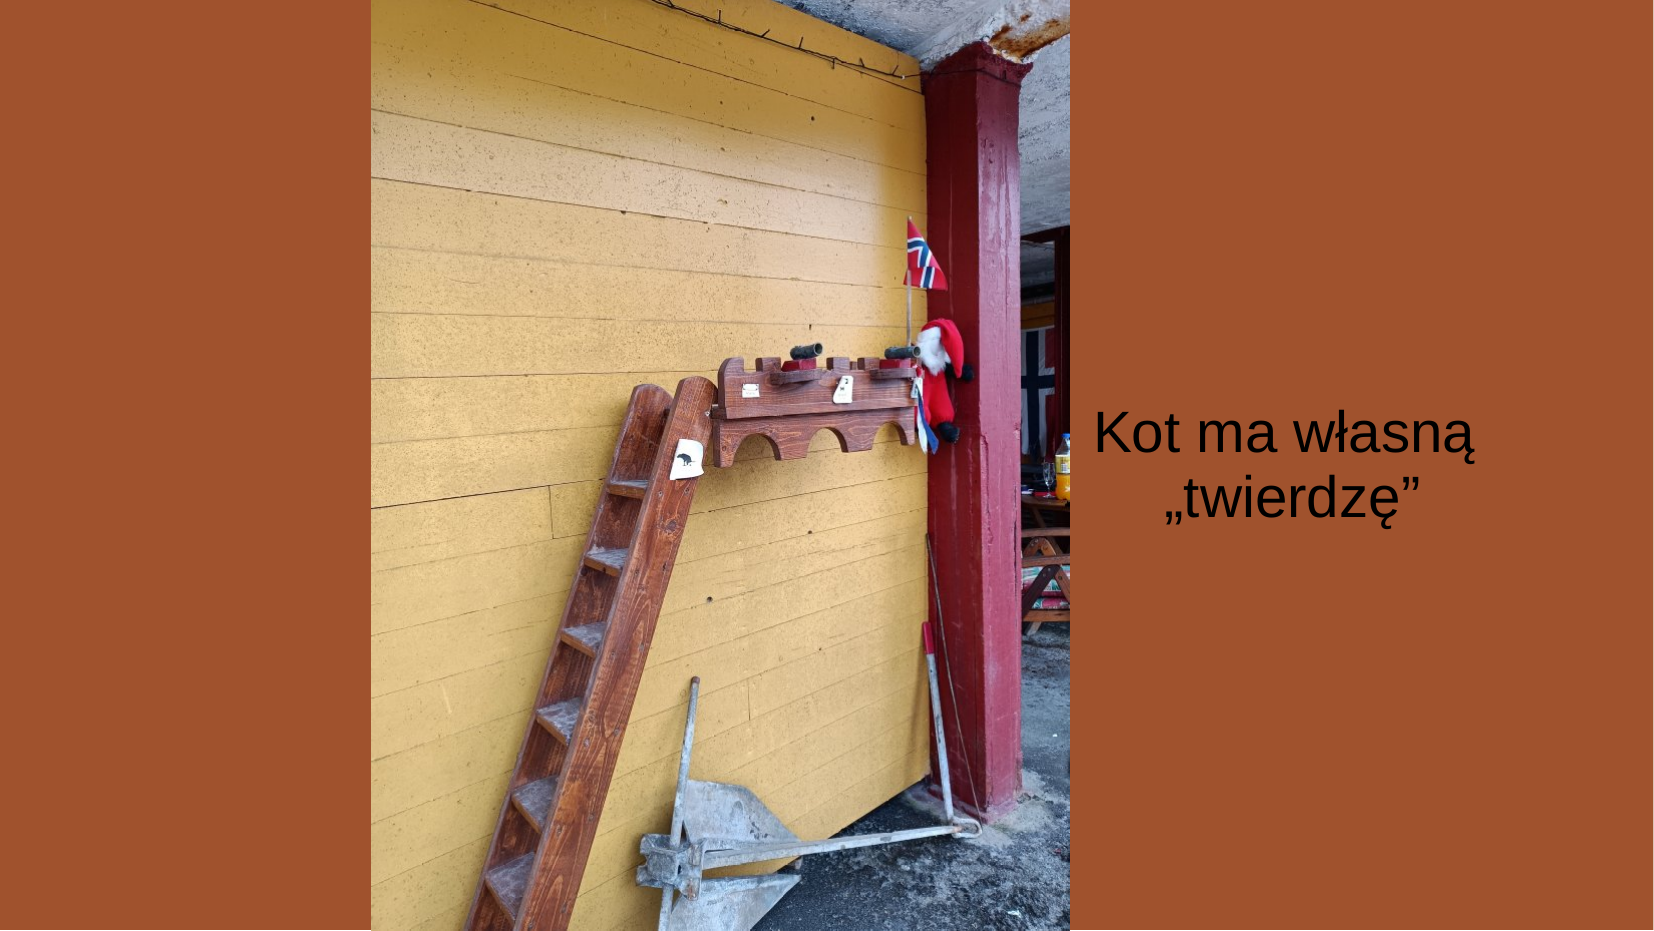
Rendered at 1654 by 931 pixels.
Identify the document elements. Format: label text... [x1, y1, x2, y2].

picture [371, 0, 1070, 931]
text_box Kot ma własną „twierdzę” [1050, 392, 1519, 538]
